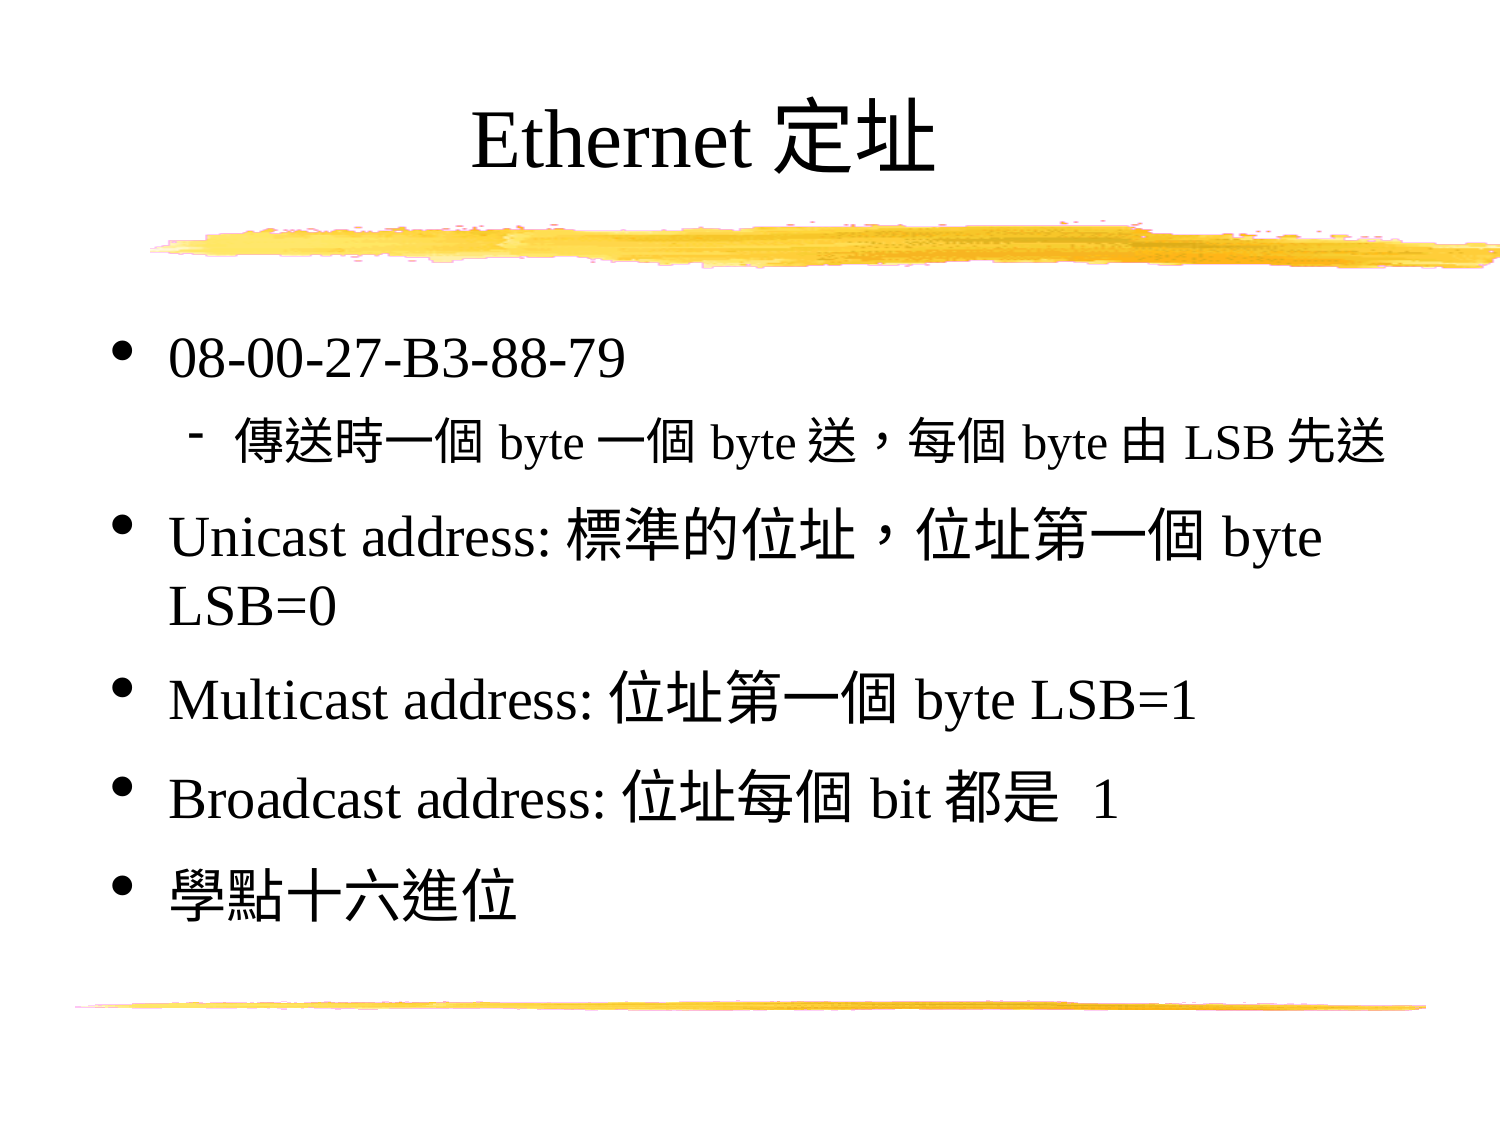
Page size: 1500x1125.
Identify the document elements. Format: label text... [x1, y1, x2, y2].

list 08-00-27-B3-88-79 傳送時一個byte一個byte送，每個byte由LSB先送 Unicast address:標準的位址，位址第一個byte LSB=0 Multicast address:位址第一個byte LSB=1 Broadcast address:位址每個bit都是 1 學點十六進位 [112, 324, 1477, 986]
picture [75, 999, 1426, 1013]
picture [150, 215, 1500, 279]
title Ethernet定址 [66, 44, 1342, 218]
